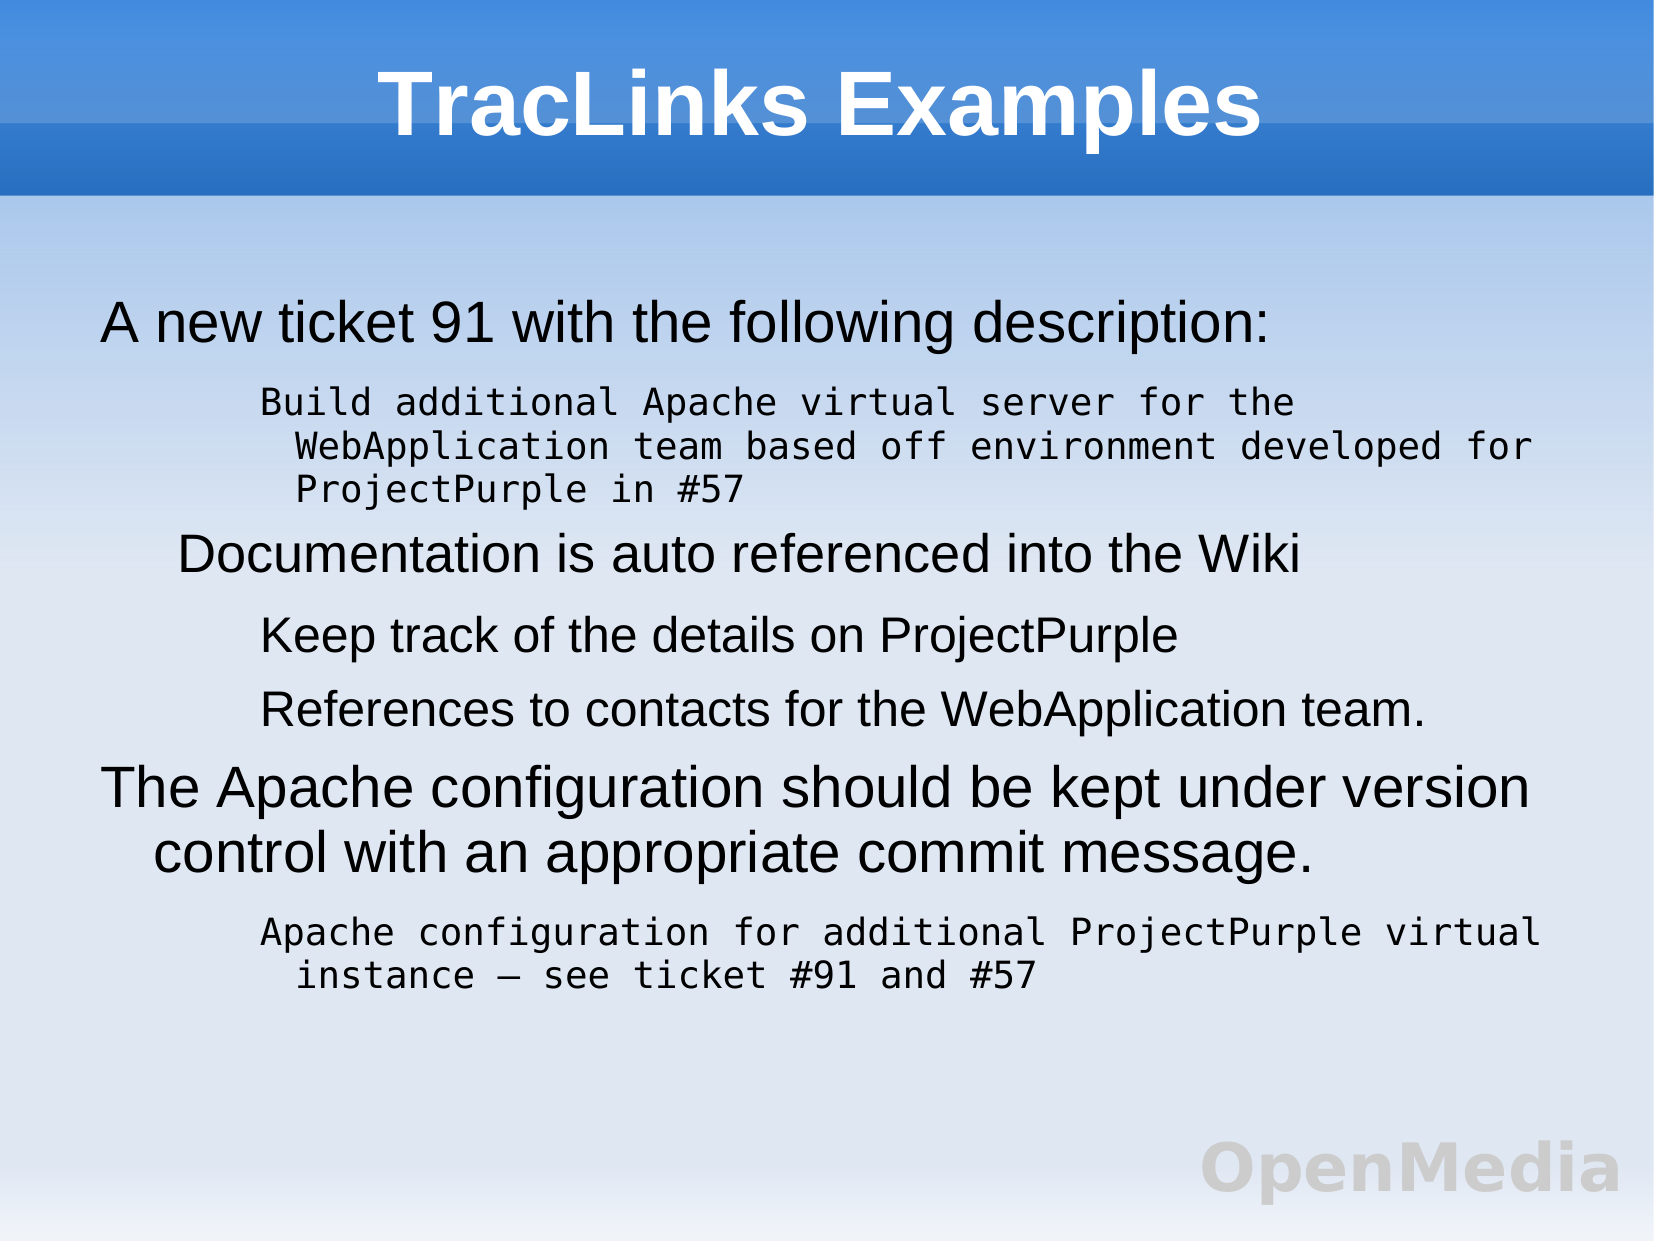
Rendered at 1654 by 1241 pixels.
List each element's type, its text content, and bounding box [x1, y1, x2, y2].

list A new ticket 91 with the following description: Build additional Apache virtual server for the WebApplication team based off environment developed for ProjectPurple in #57 Documentation is auto referenced into the Wiki Keep track of the details on ProjectPurple References to contacts for the WebApplication team. The Apache configuration should be kept under version control with an appropriate commit message. Apache configuration for additional ProjectPurple virtual instance – see ticket #91 and #57 [82, 290, 1571, 1094]
title TracLinks Examples [76, 0, 1565, 208]
picture [0, 0, 1654, 1241]
